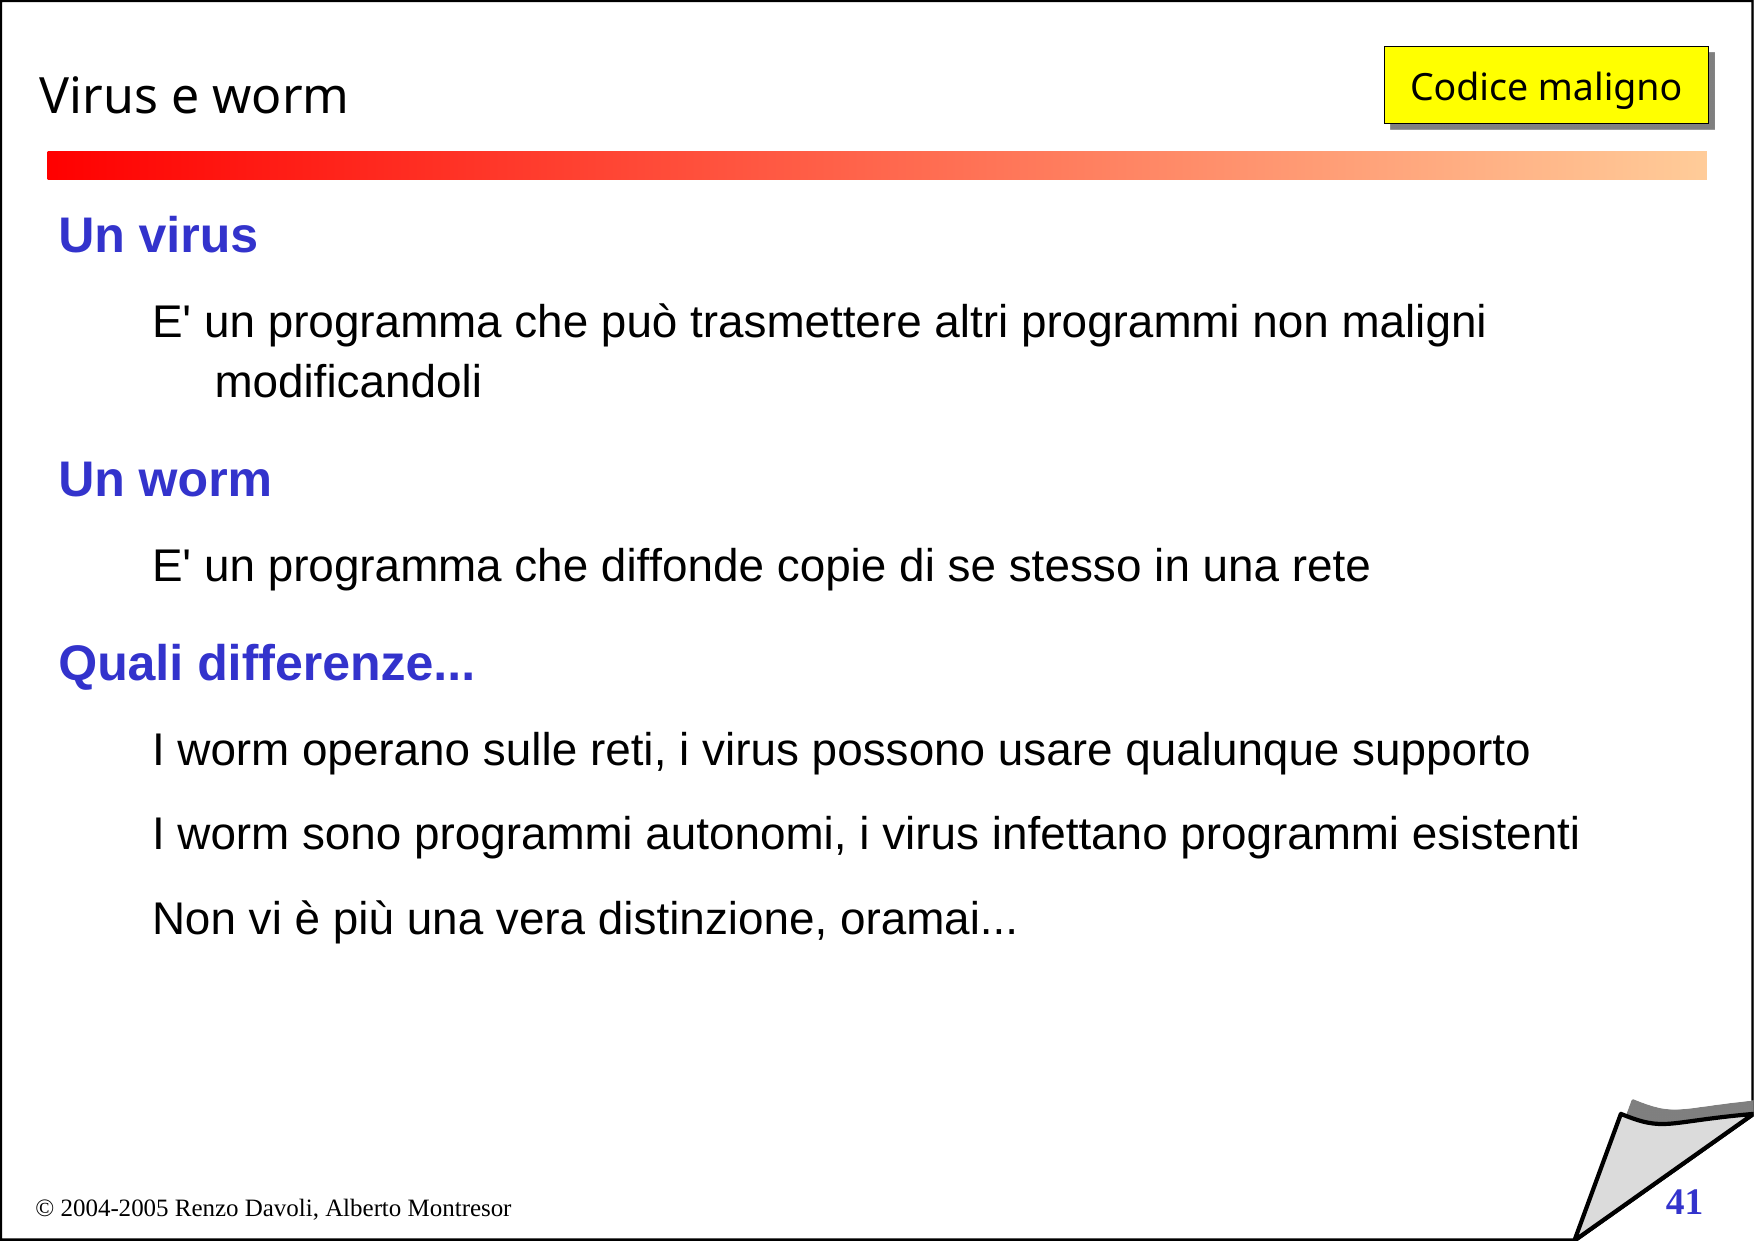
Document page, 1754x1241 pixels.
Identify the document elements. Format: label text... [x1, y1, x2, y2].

list Un virus E' un programma che può trasmettere altri programmi non maligni modificandoli Un worm E' un programma che diffonde copie di se stesso in una rete Quali differenze... I worm operano sulle reti, i virus possono usare qualunque supporto I worm sono programmi autonomi, i virus infettano programmi esistenti Non vi è più una vera distinzione, oramai... [58, 206, 1695, 1071]
text_box Codice maligno [1384, 46, 1709, 124]
title Virus e worm [40, 49, 1713, 144]
